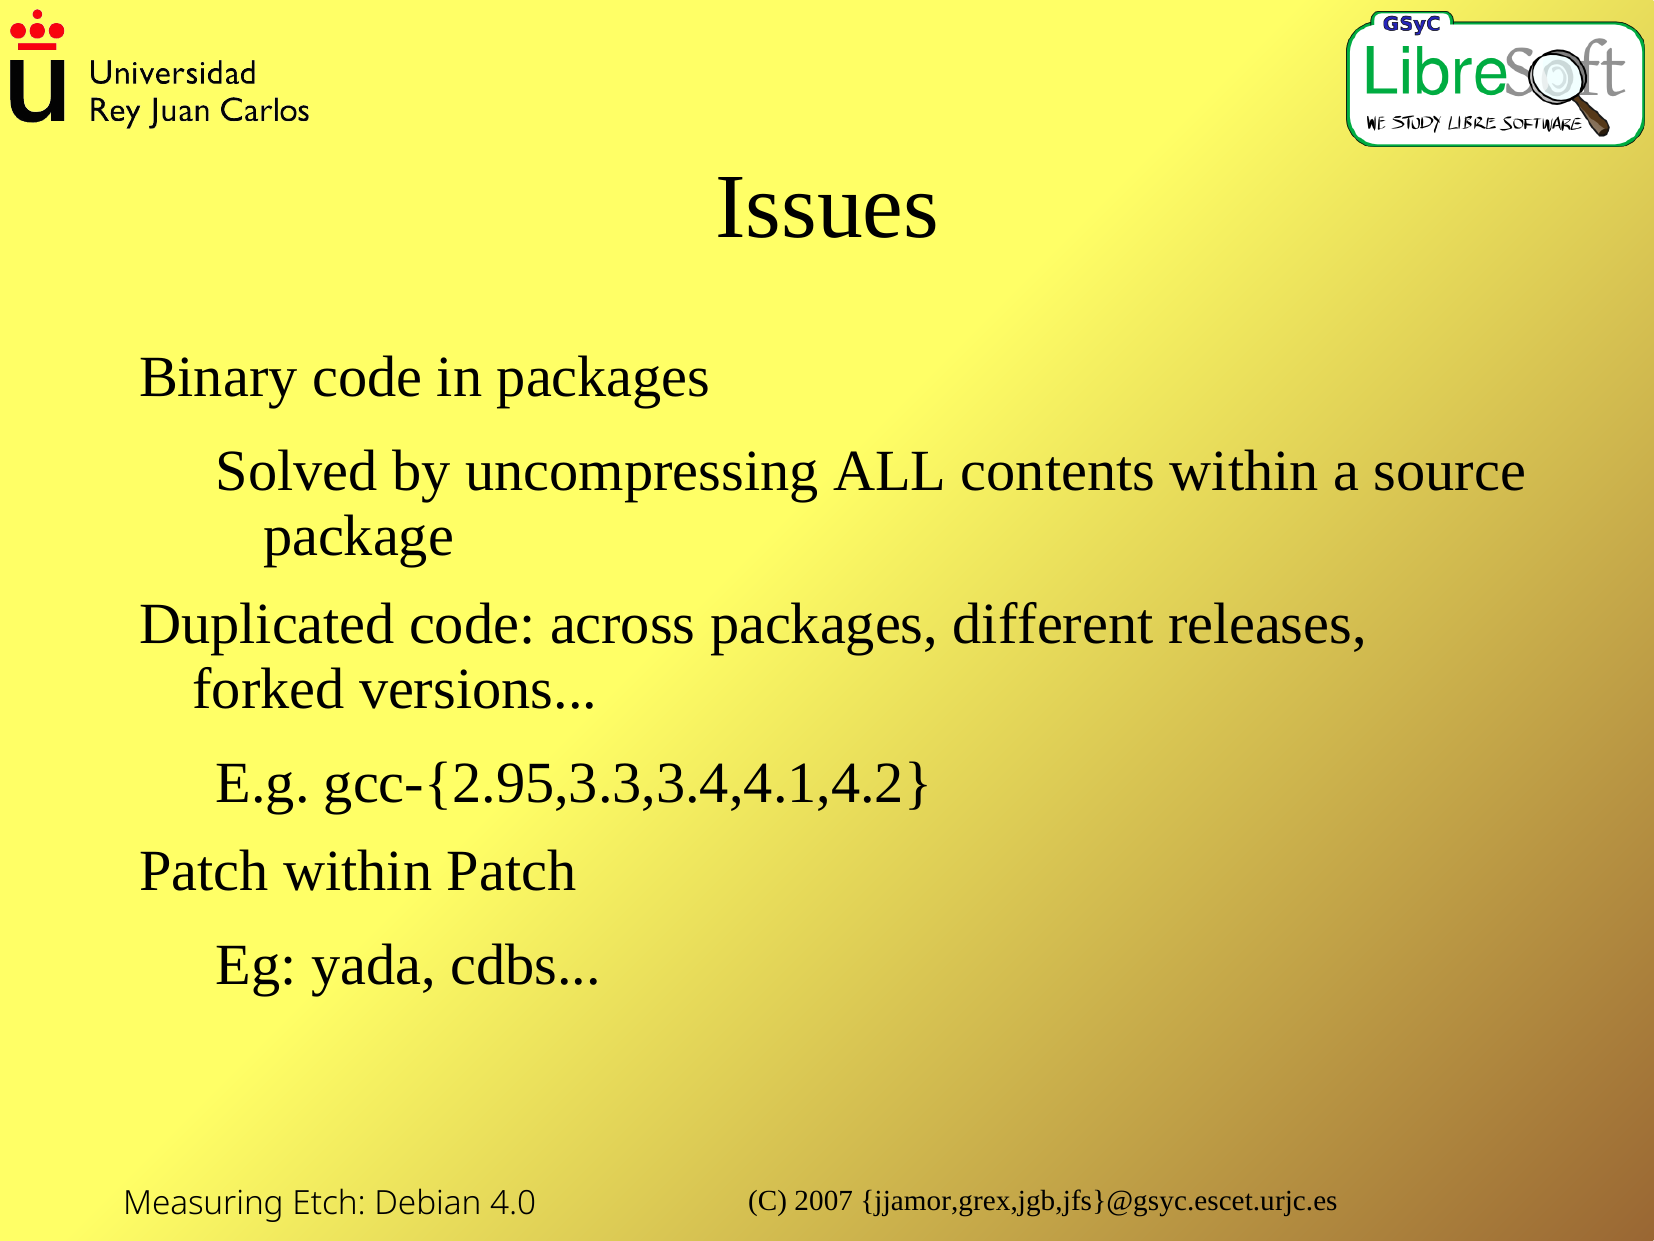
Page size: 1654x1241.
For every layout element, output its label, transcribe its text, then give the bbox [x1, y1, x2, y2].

title Issues [121, 102, 1534, 310]
picture [1346, 11, 1645, 147]
picture [10, 9, 309, 129]
list Binary code in packages Solved by uncompressing ALL contents within a source package Duplicated code: across packages, different releases, forked versions... E.g. gcc-{2.95,3.3,3.4,4.1,4.2} Patch within Patch Eg: yada, cdbs... [121, 344, 1534, 1127]
